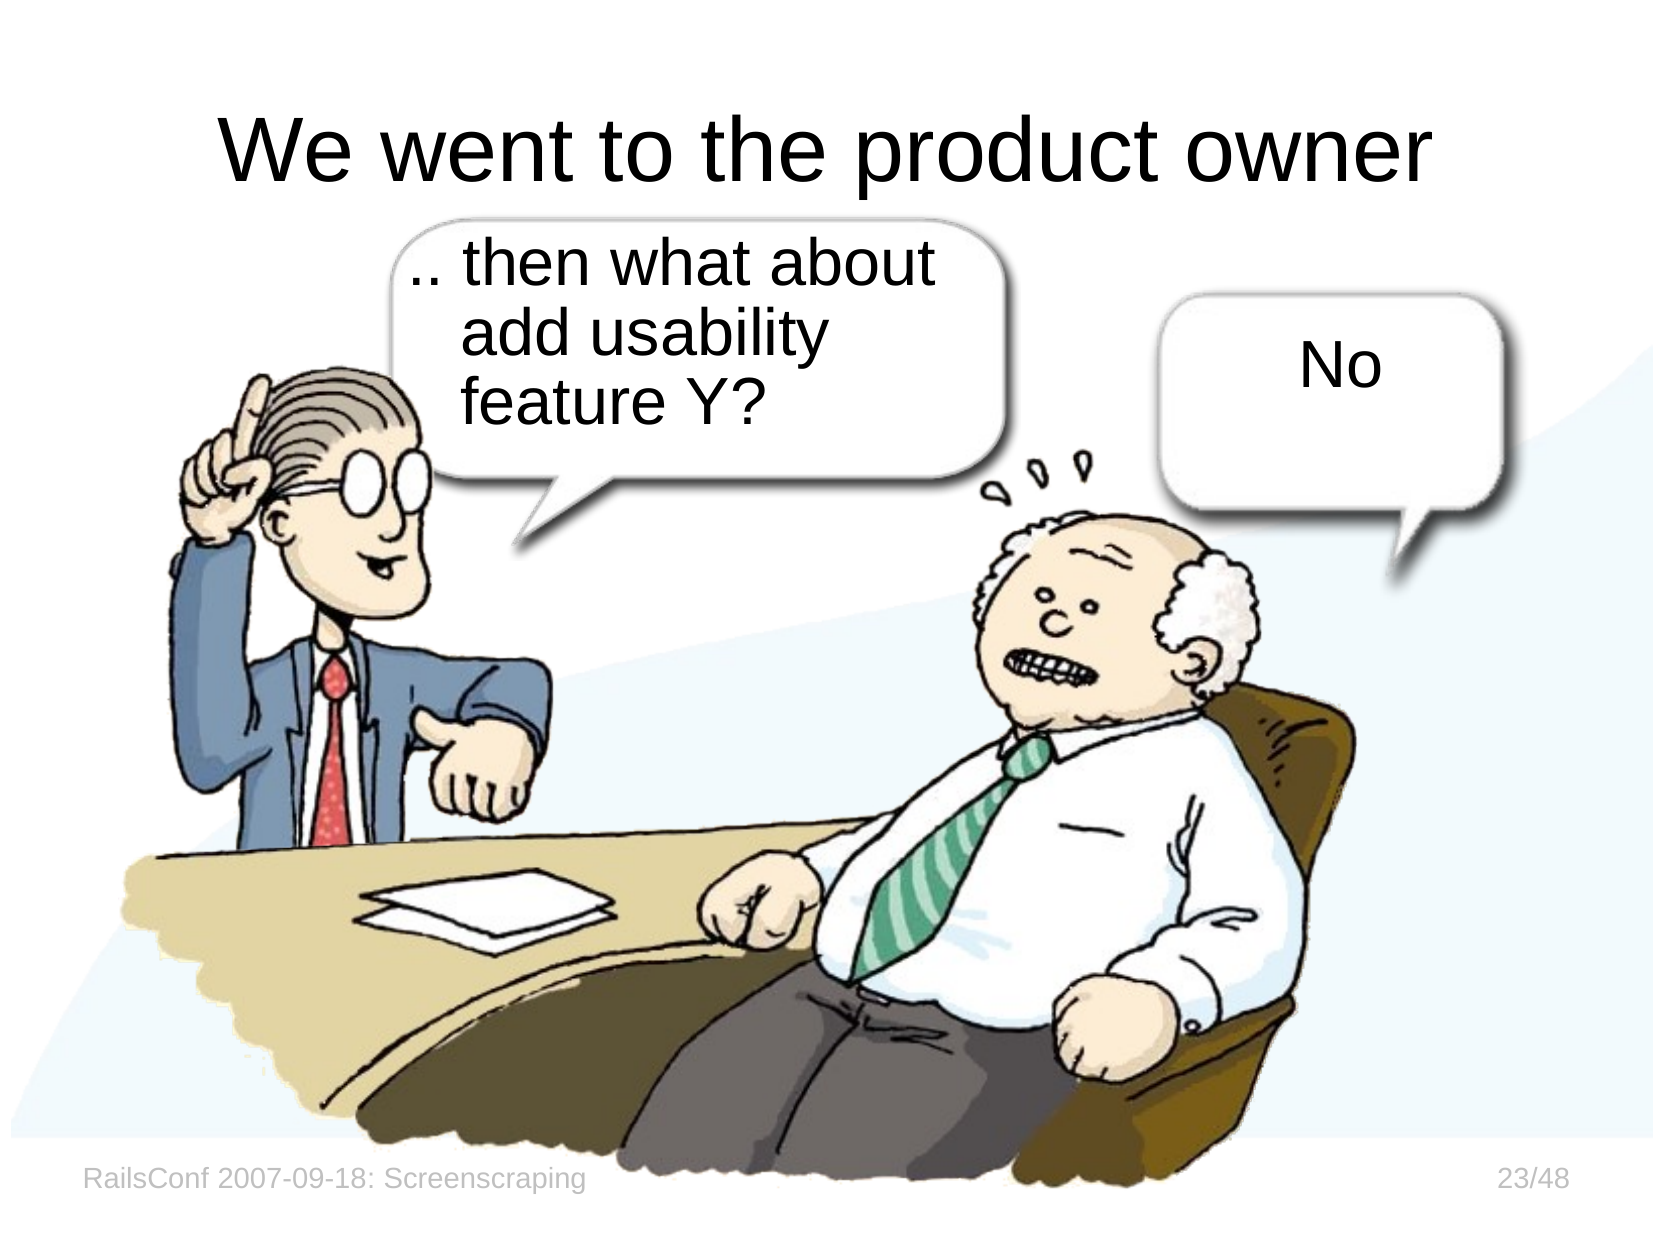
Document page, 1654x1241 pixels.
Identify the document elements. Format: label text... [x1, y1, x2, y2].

picture [11, 0, 1653, 1231]
text_box No [1371, 324, 1489, 410]
title We went to the product owner [82, 49, 1571, 257]
